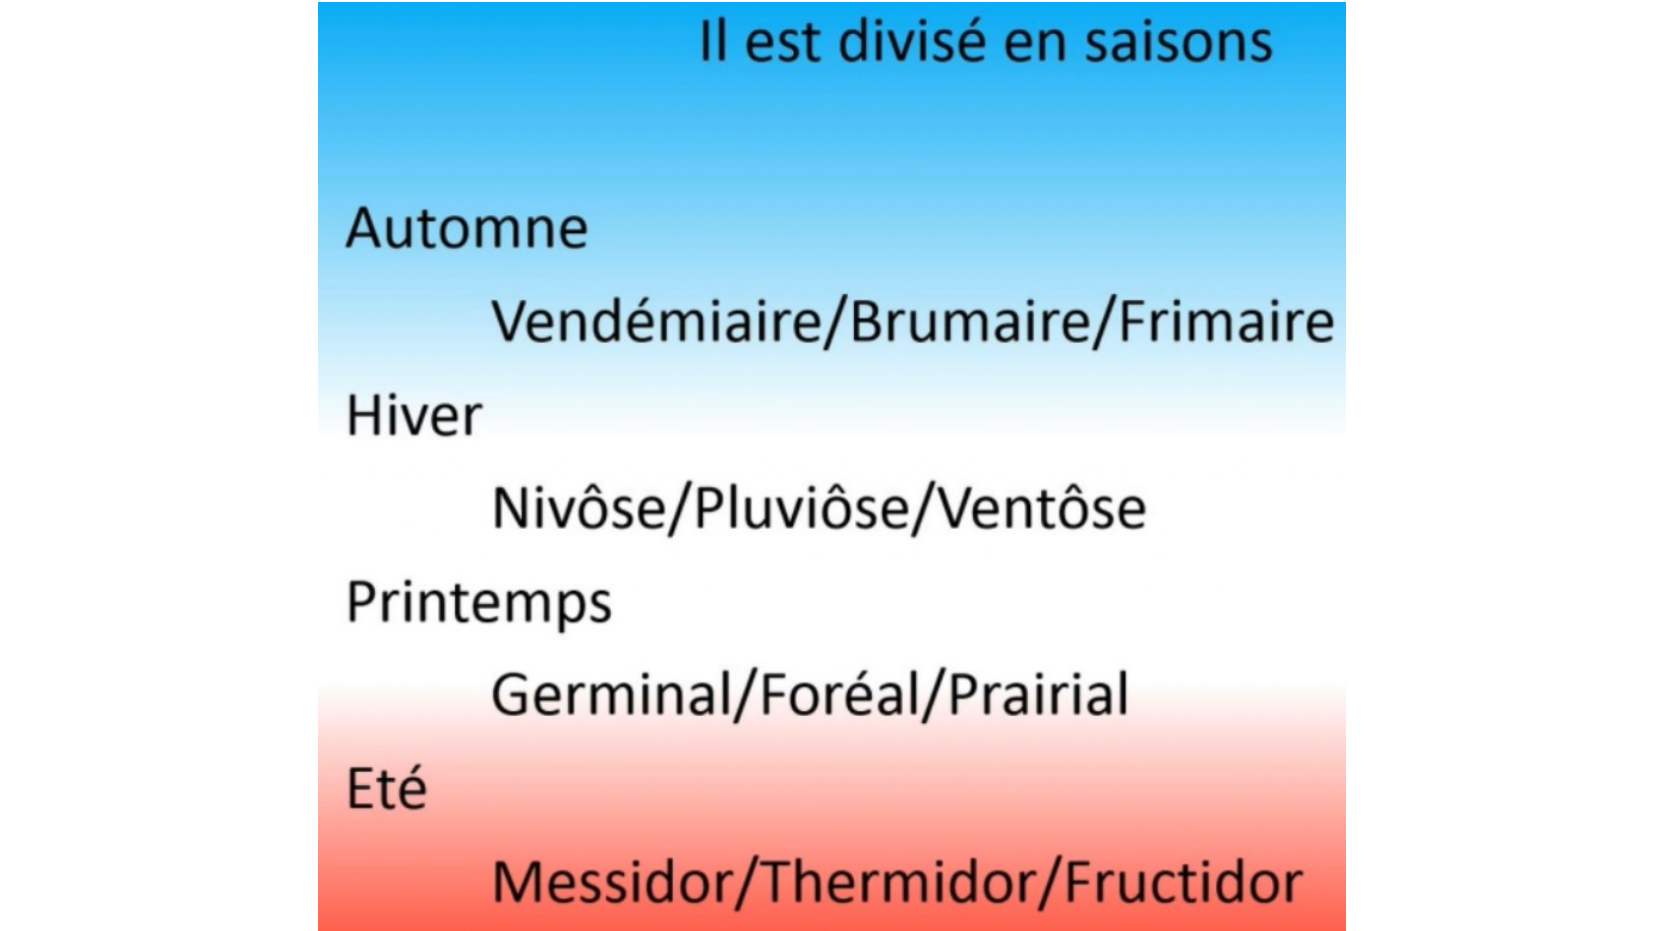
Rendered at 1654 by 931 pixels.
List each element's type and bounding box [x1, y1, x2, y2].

picture [318, 13, 1346, 931]
